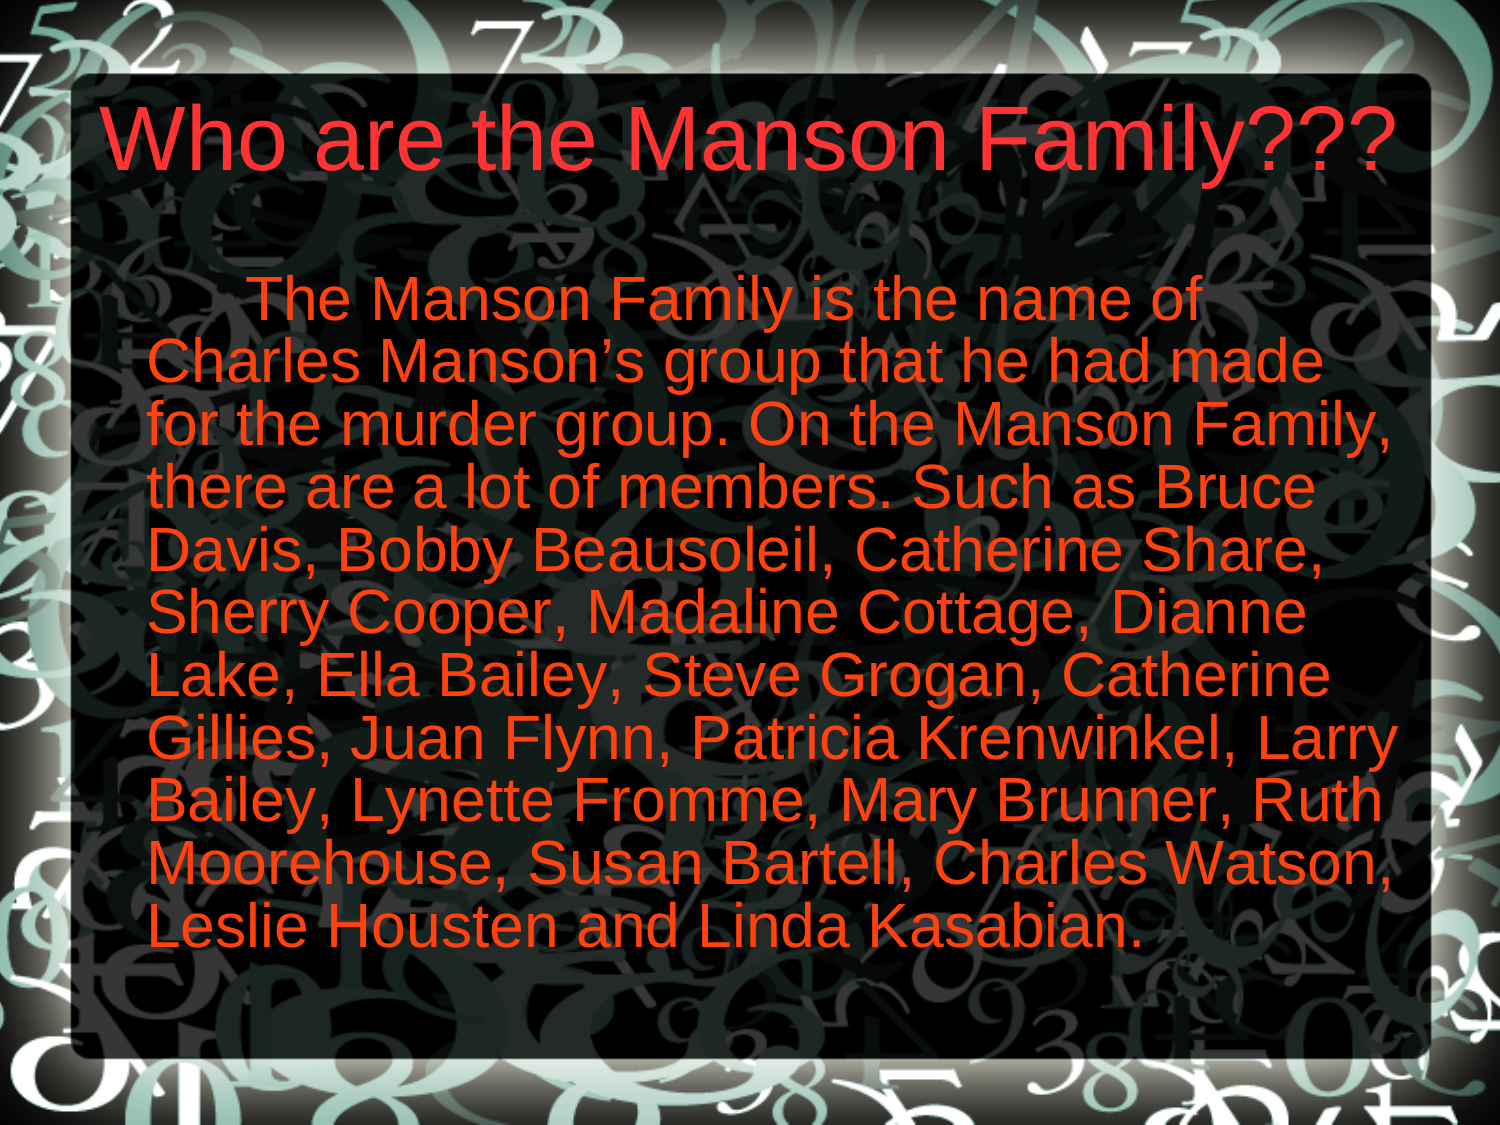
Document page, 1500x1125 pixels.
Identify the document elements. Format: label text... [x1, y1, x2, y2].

list The Manson Family is the name of Charles Manson’s group that he had made for the murder group. On the Manson Family, there are a lot of members. Such as Bruce Davis, Bobby Beausoleil, Catherine Share, Sherry Cooper, Madaline Cottage, Dianne Lake, Ella Bailey, Steve Grogan, Catherine Gillies, Juan Flynn, Patricia Krenwinkel, Larry Bailey, Lynette Fromme, Mary Brunner, Ruth Moorehouse, Susan Bartell, Charles Watson, Leslie Housten and Linda Kasabian. [75, 262, 1426, 1006]
title Who are the Manson Family??? [75, 45, 1426, 233]
picture [0, 0, 1500, 1125]
